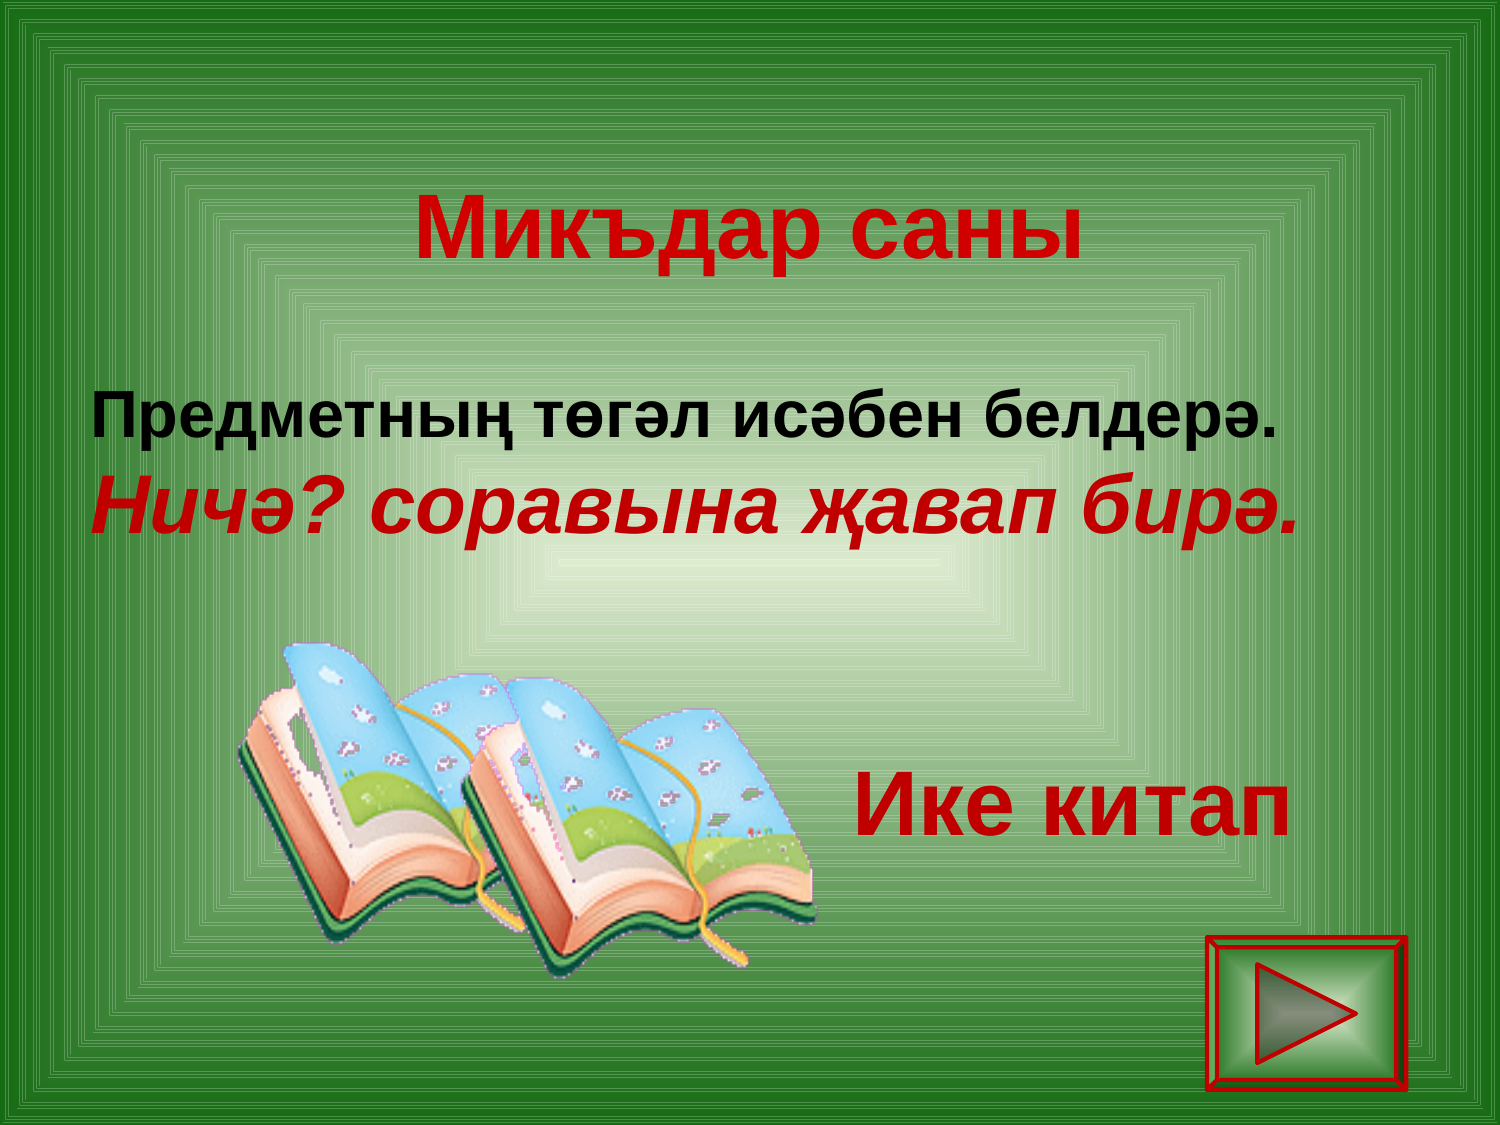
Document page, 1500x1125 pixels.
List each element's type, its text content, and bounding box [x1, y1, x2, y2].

title Микъдар саны [75, 152, 1425, 262]
picture [222, 621, 830, 997]
list Предметның төгәл исәбен белдерә. Ничә? соравына җавап бирә. [75, 262, 837, 1005]
list Ике китап [837, 262, 1500, 1005]
text_box [1208, 937, 1407, 1090]
